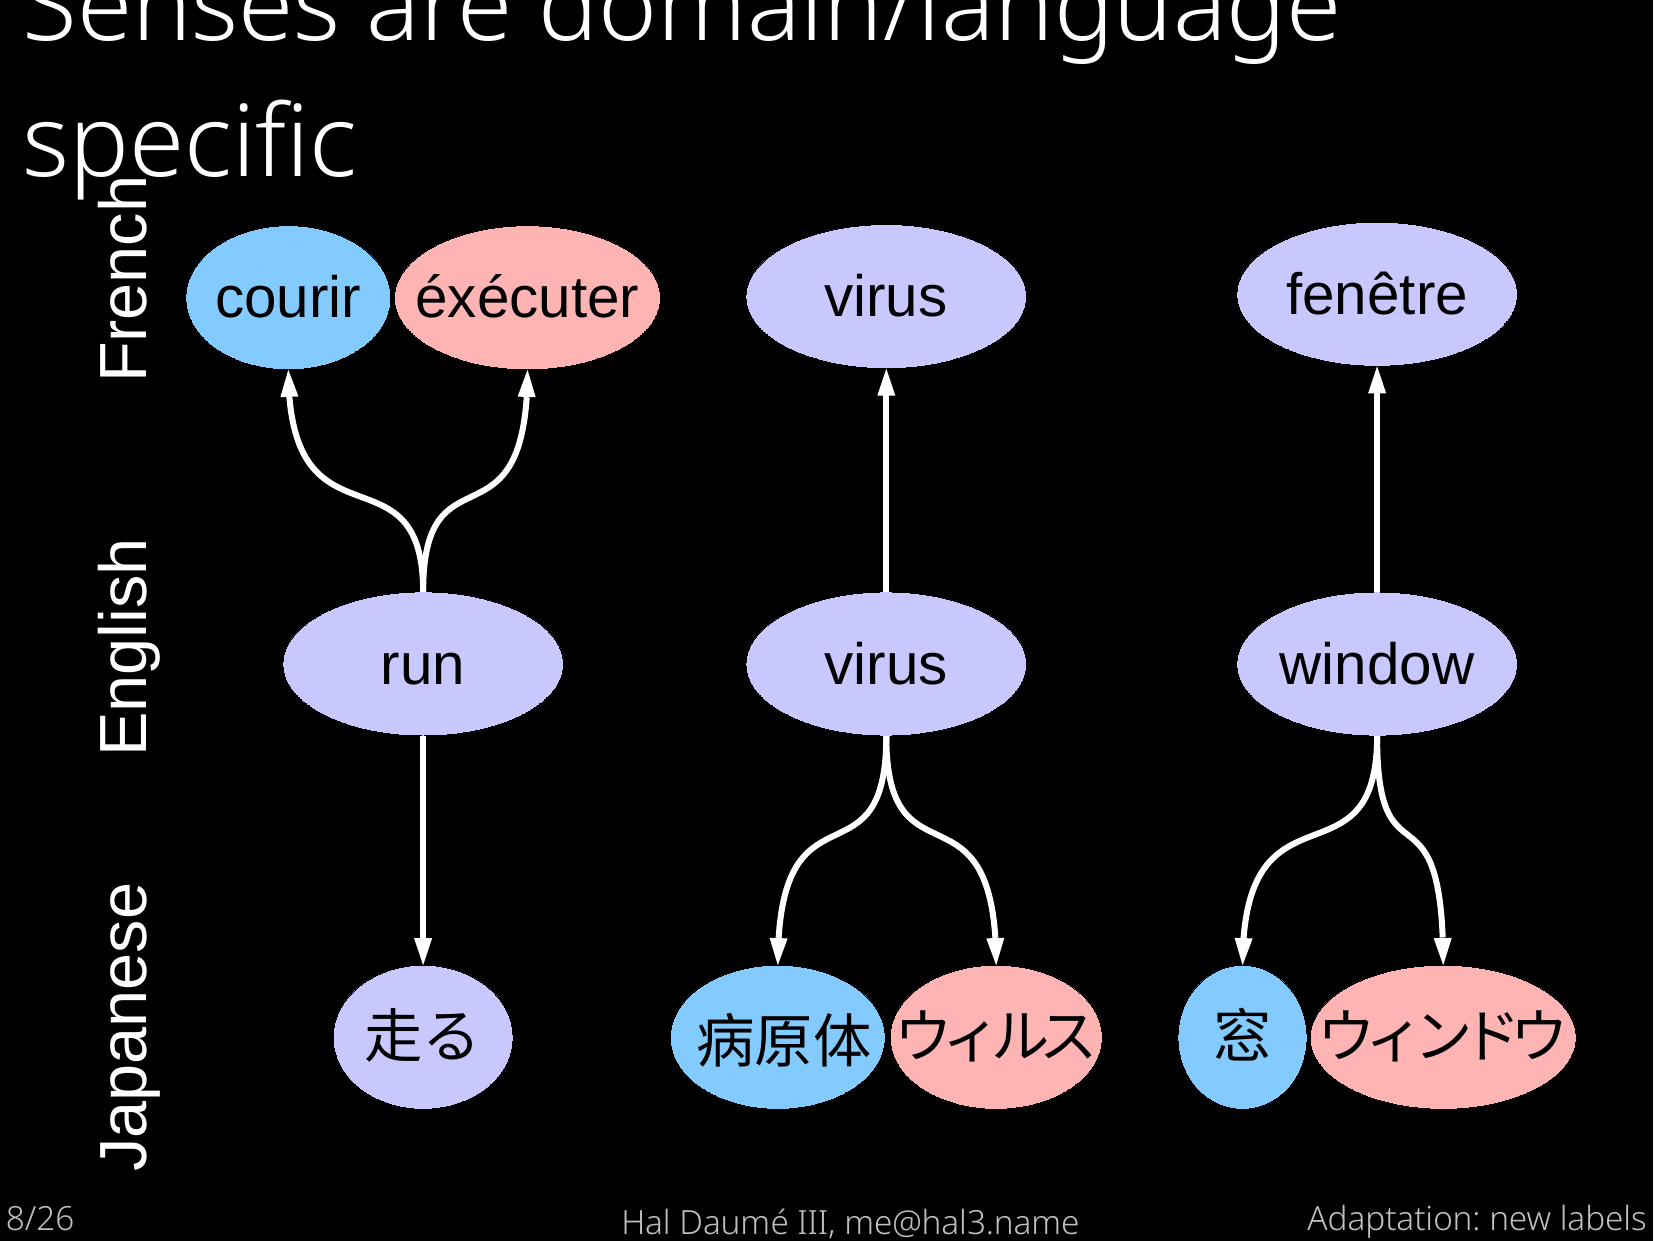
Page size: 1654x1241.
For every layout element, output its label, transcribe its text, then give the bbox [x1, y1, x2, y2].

text_box ウィルス [890, 965, 1103, 1110]
text_box virus [745, 591, 1027, 737]
text_box French [79, 159, 169, 398]
text_box window [1236, 591, 1518, 737]
text_box run [282, 591, 564, 736]
text_box courir [185, 225, 391, 370]
text_box 病原体 [670, 965, 886, 1110]
text_box virus [745, 224, 1027, 369]
text_box 窓 [1177, 965, 1308, 1110]
text_box 走る [333, 965, 514, 1110]
title Senses are domain/language specific [22, 2, 1639, 137]
text_box ウィンドウ [1310, 965, 1577, 1110]
text_box éxécuter [394, 225, 661, 370]
text_box Japanese [79, 866, 169, 1187]
text_box fenêtre [1236, 222, 1518, 367]
text_box English [79, 522, 169, 772]
